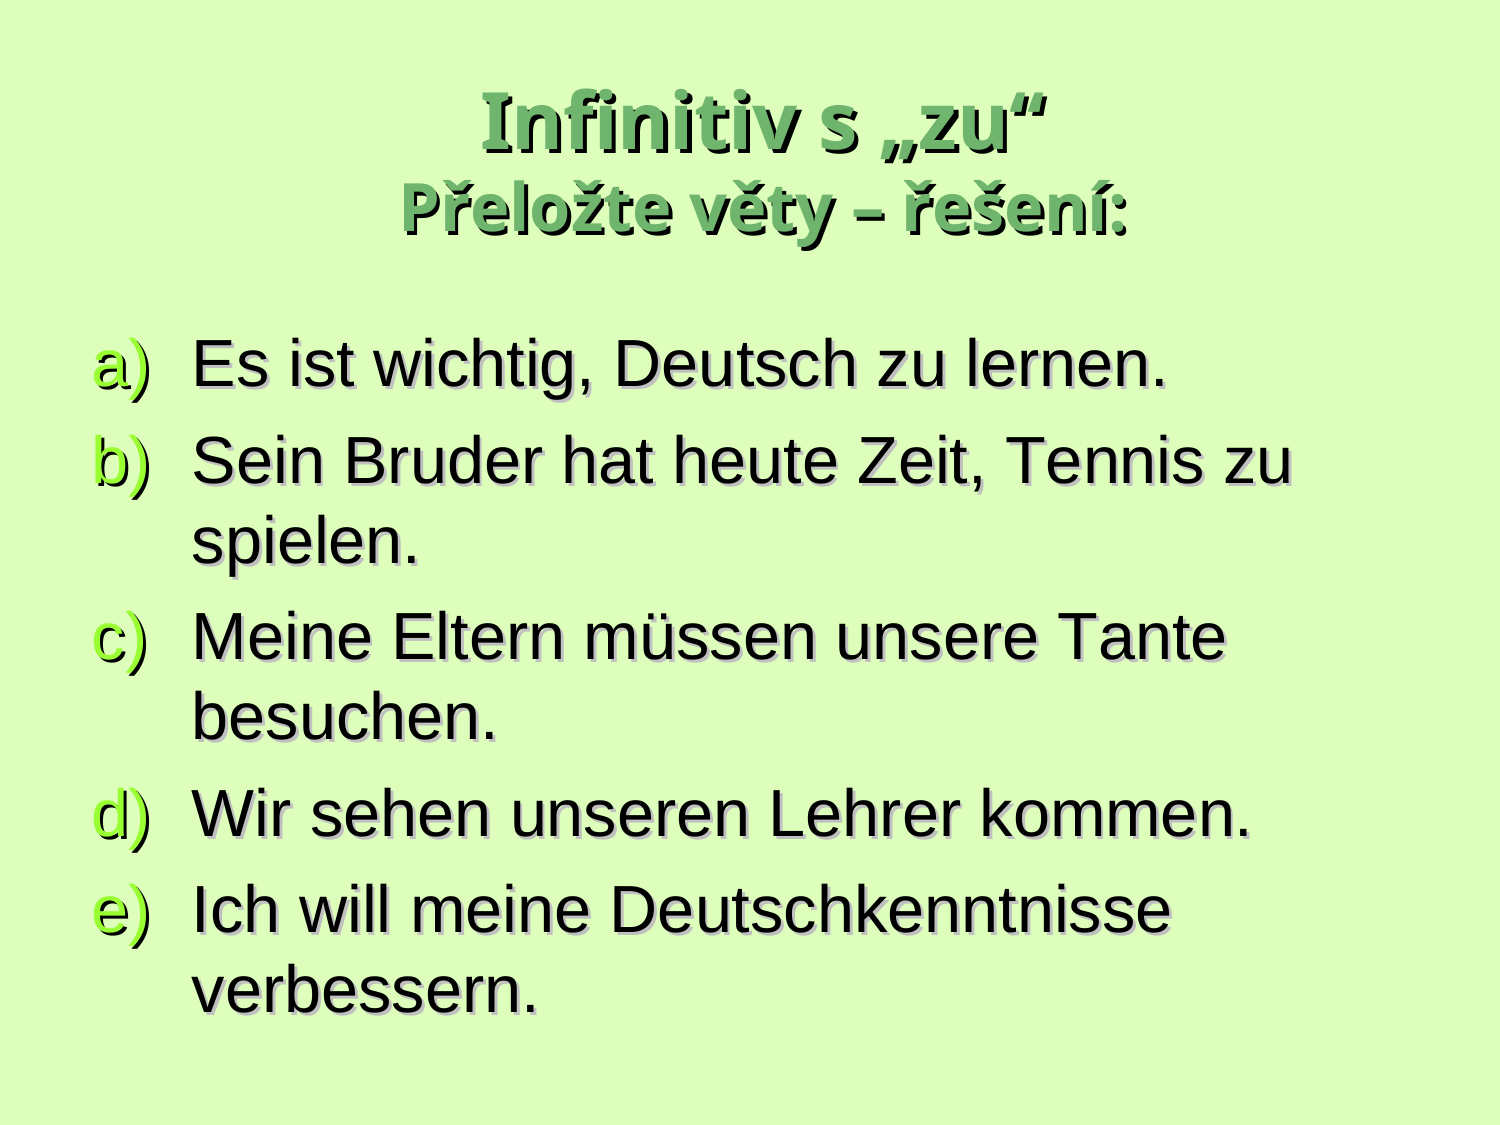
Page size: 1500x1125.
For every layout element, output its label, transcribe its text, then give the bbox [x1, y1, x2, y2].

list Es ist wichtig, Deutsch zu lernen. Sein Bruder hat heute Zeit, Tennis zu spielen. Meine Eltern müssen unsere Tante besuchen. Wir sehen unseren Lehrer kommen. Ich will meine Deutschkenntnisse verbessern. [76, 312, 1452, 1047]
title Infinitiv s „zu“ Přeložte věty – řešení: [75, 40, 1451, 276]
